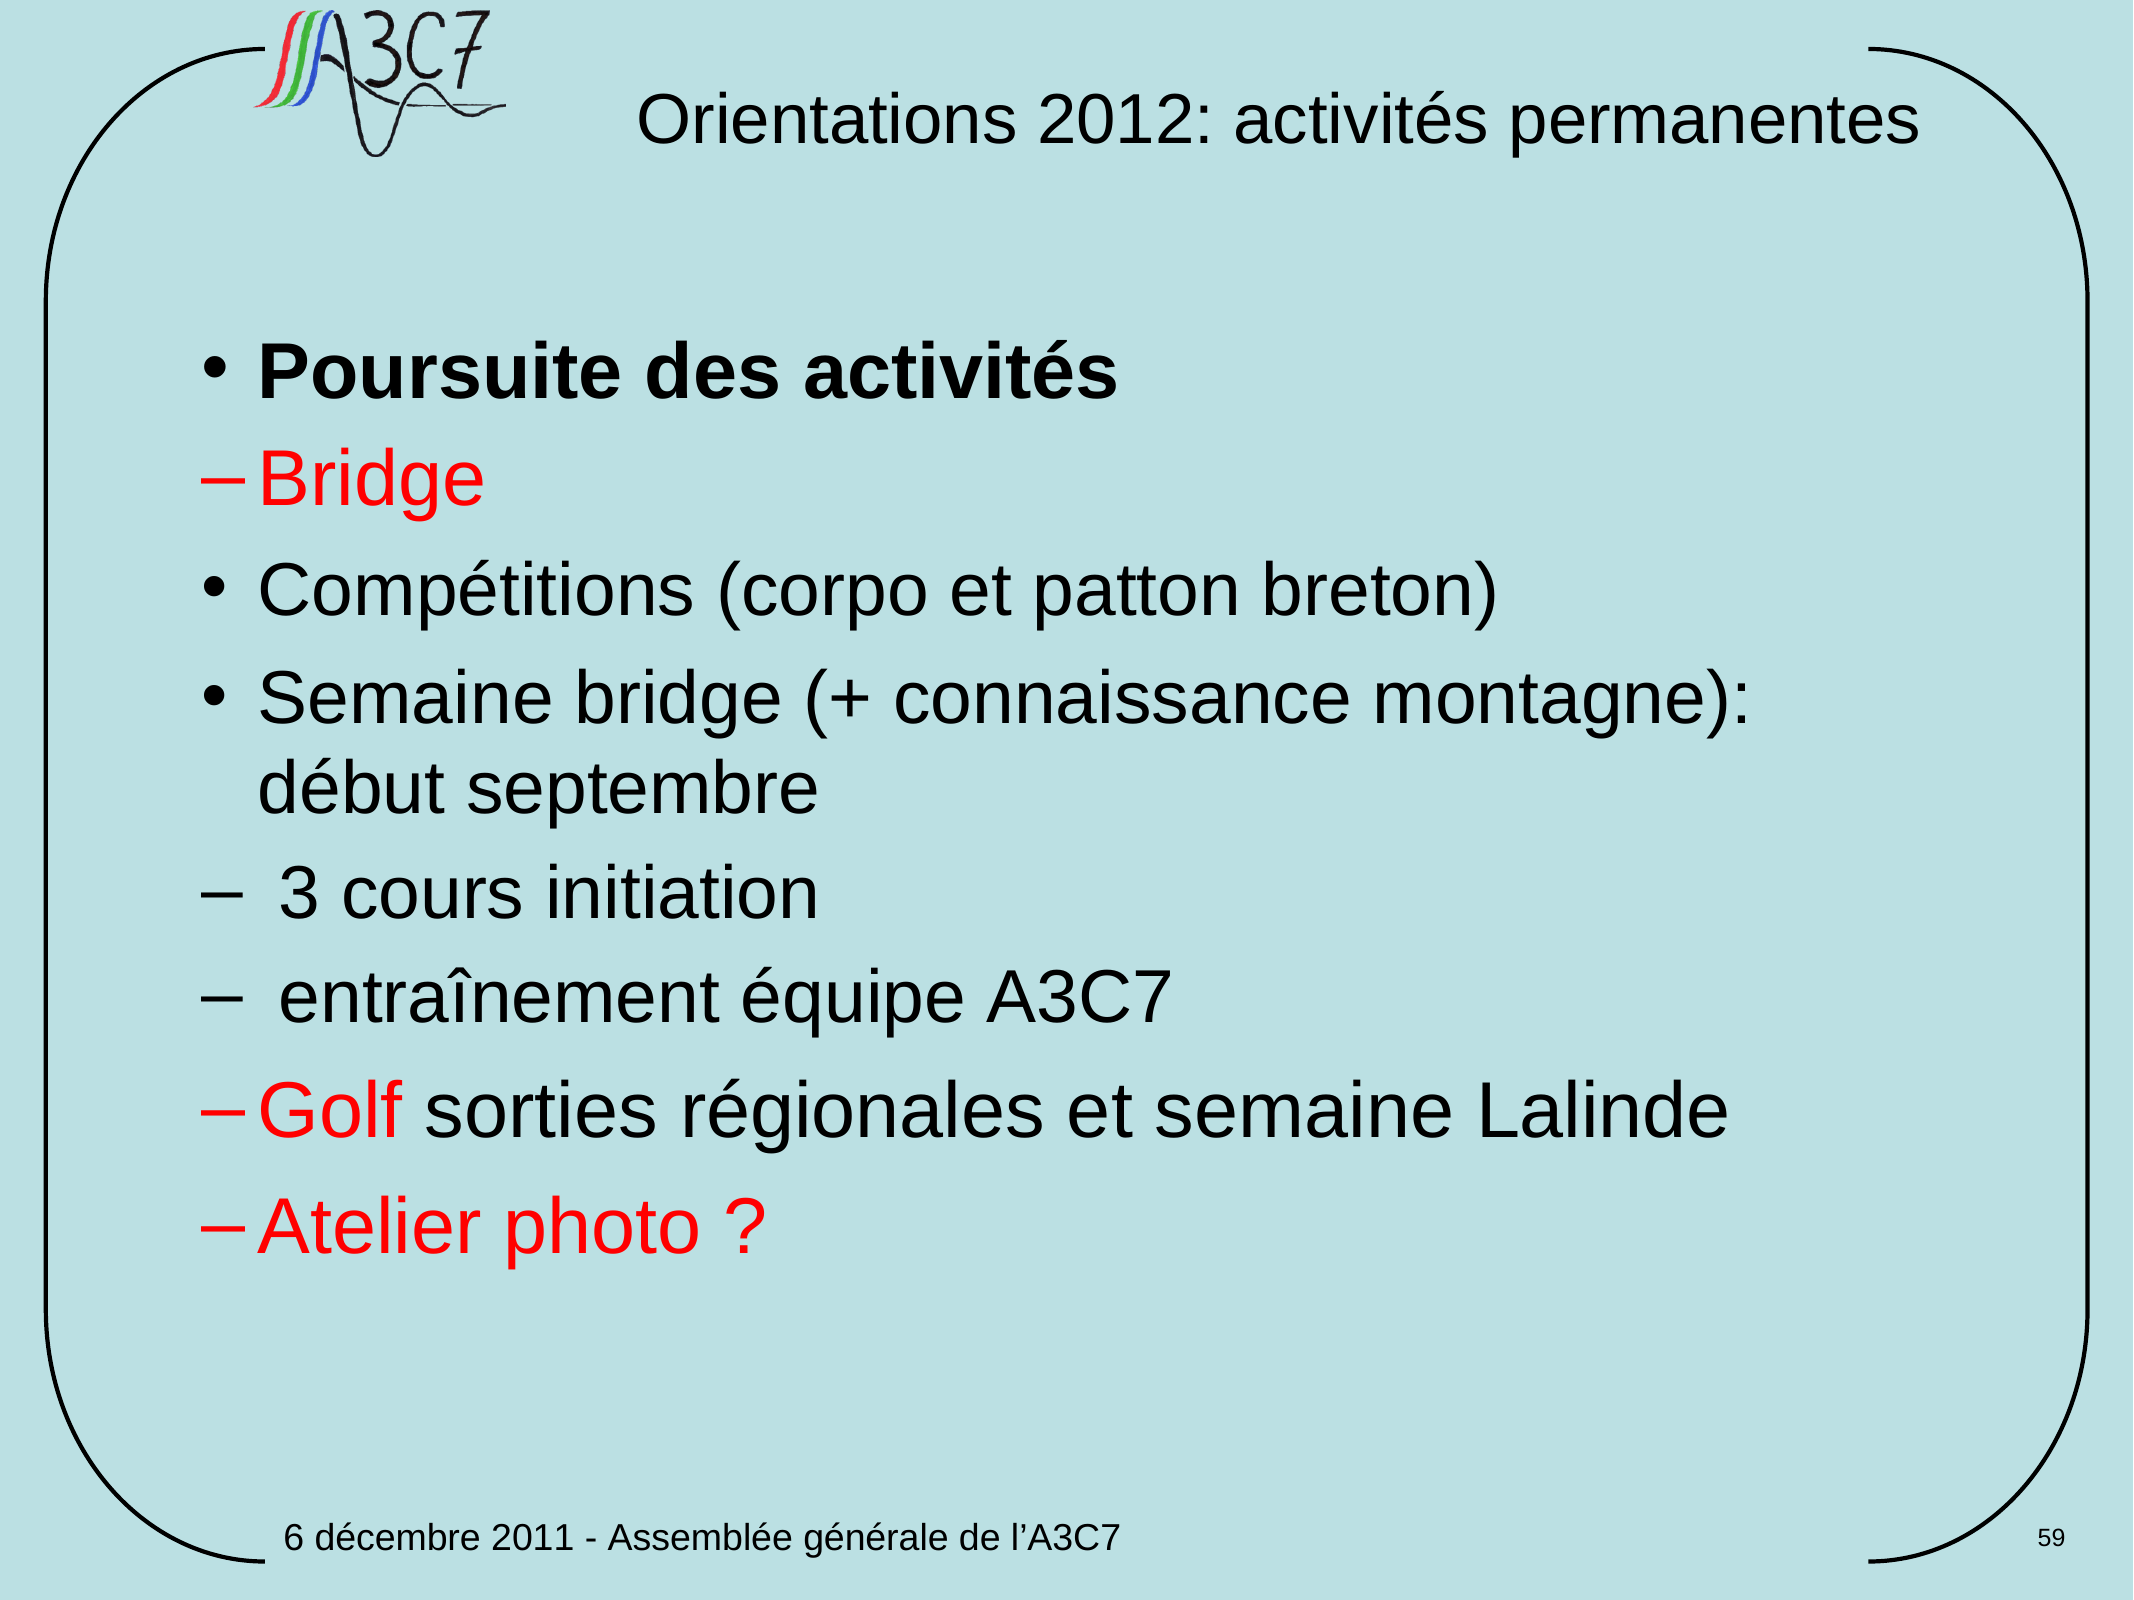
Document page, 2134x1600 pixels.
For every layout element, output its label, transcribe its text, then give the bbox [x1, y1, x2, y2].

text_box Orientations 2012: activités permanentes [537, 64, 2000, 169]
picture [253, 10, 506, 157]
text_box Poursuite des activités Bridge Compétitions (corpo et patton breton) Semaine bridge (+ connaissance montagne): début septembre 3 cours initiation entraînement équipe A3C7 Golf sorties régionales et semaine Lalinde Atelier photo ? [195, 319, 2063, 1253]
text_box 6 décembre 2011 - Assemblée générale de l’A3C7 [274, 1512, 1131, 1558]
